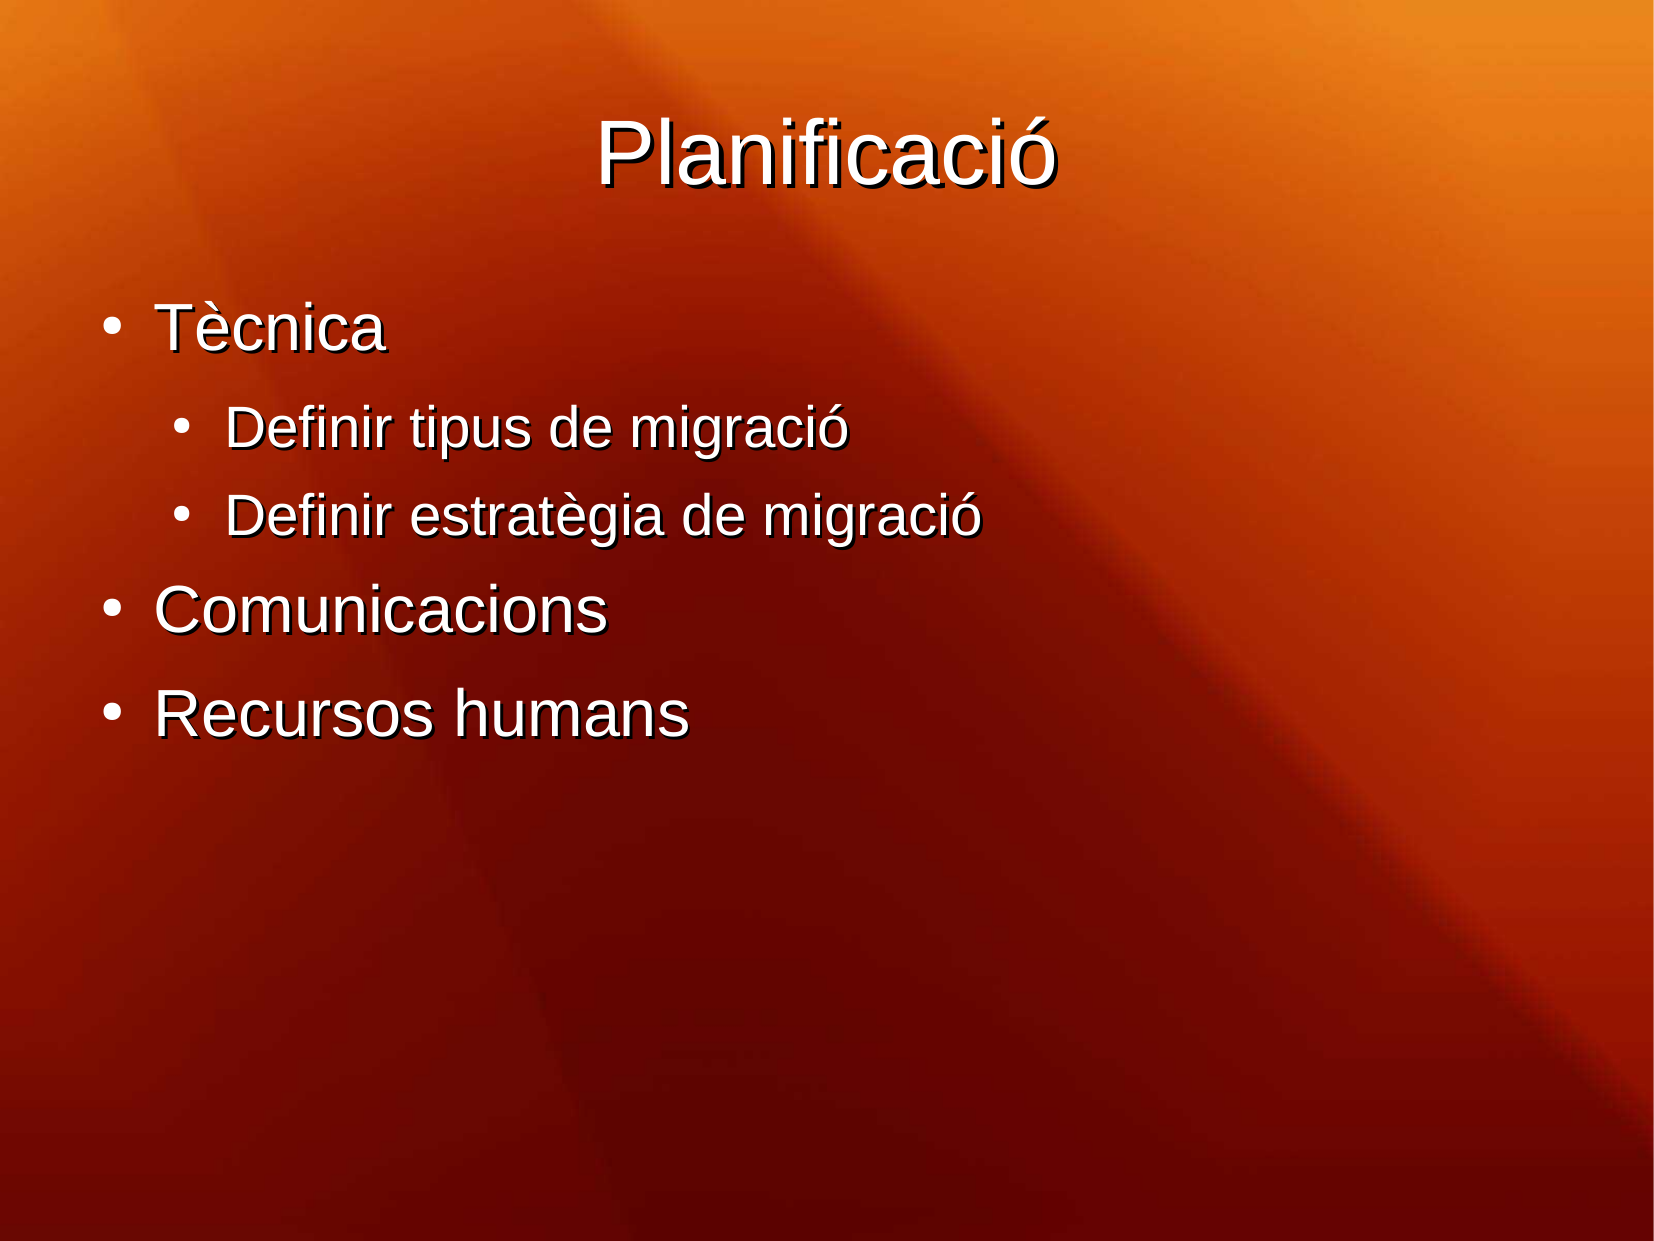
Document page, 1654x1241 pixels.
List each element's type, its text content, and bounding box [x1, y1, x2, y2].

title Planificació [82, 49, 1571, 257]
picture [0, 0, 1654, 1241]
list Tècnica Definir tipus de migració Definir estratègia de migració Comunicacions Recursos humans [82, 290, 1571, 1109]
